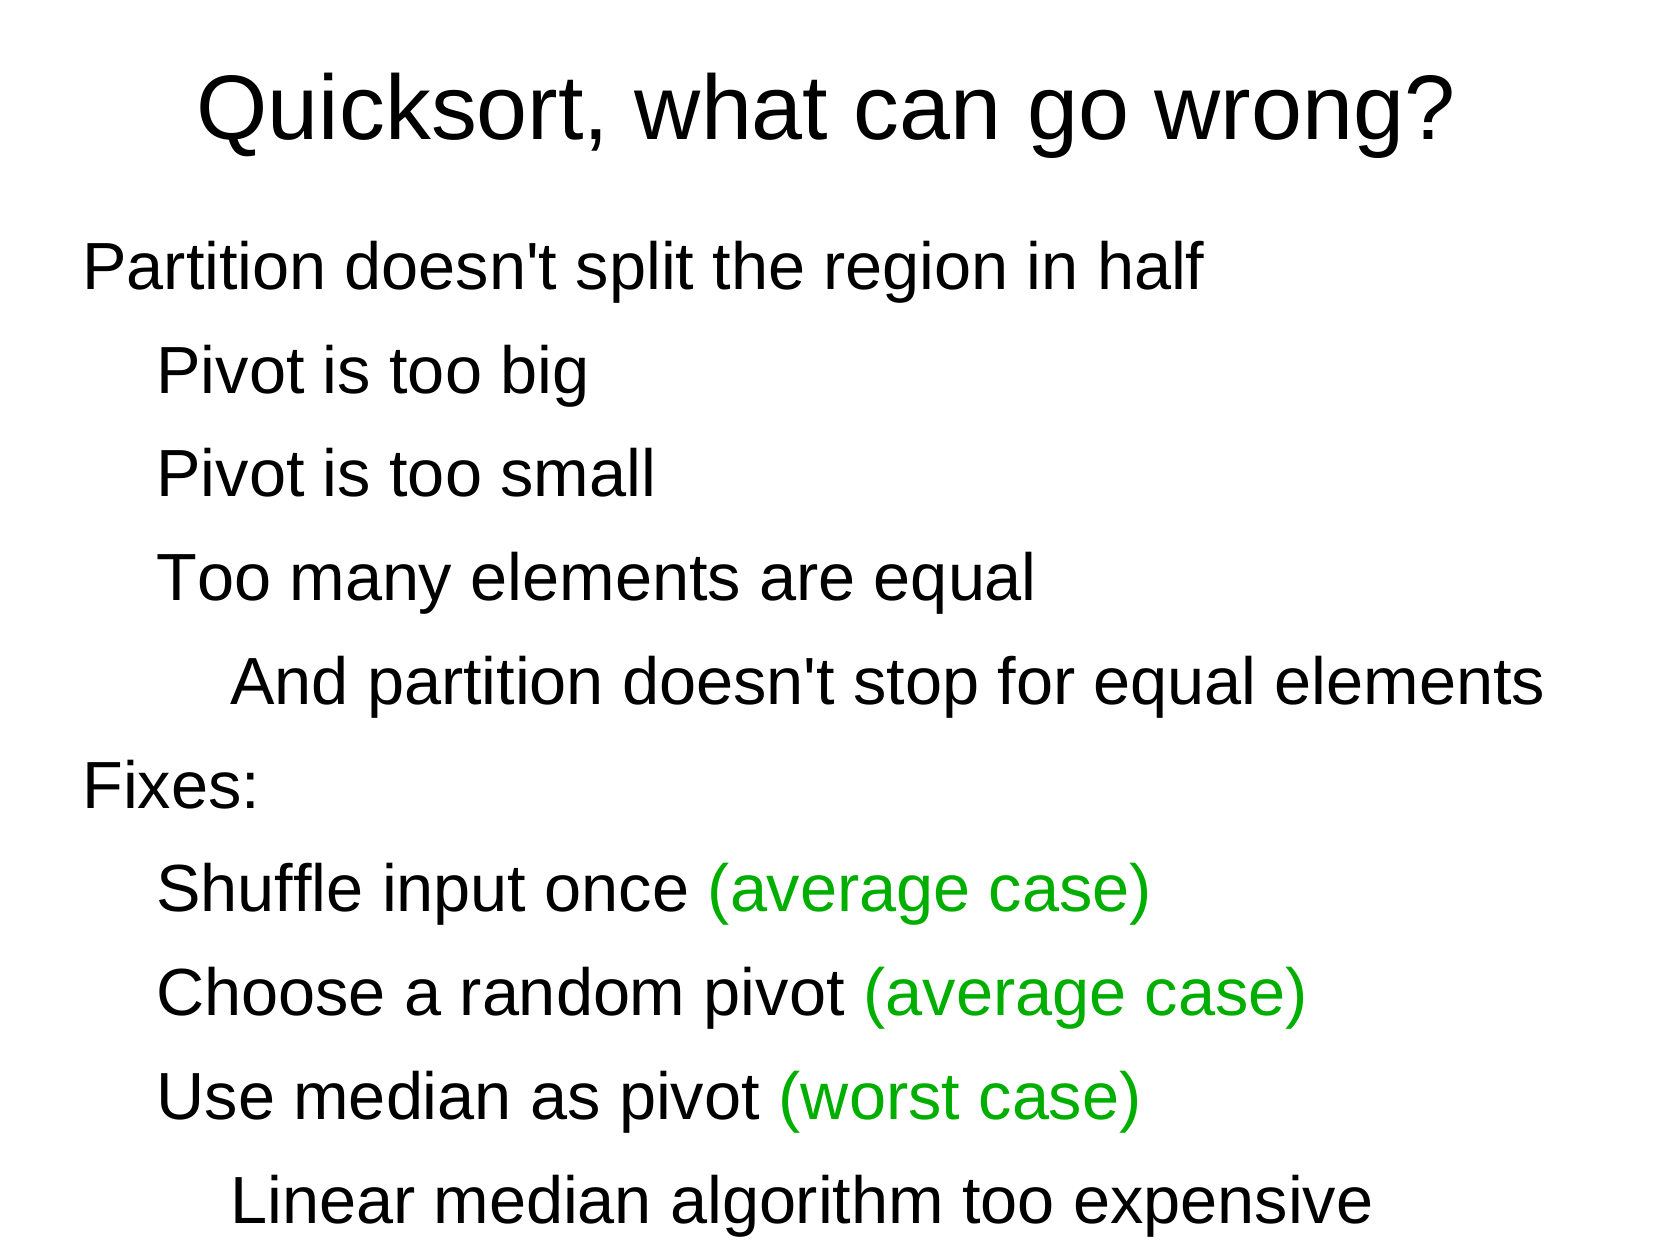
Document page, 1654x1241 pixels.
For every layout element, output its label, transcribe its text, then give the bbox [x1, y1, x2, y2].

list Partition doesn't split the region in half Pivot is too big Pivot is too small Too many elements are equal And partition doesn't stop for equal elements Fixes: Shuffle input once (average case) Choose a random pivot (average case) Use median as pivot (worst case) Linear median algorithm too expensive [82, 225, 1571, 1239]
title Quicksort, what can go wrong? [82, 2, 1571, 210]
